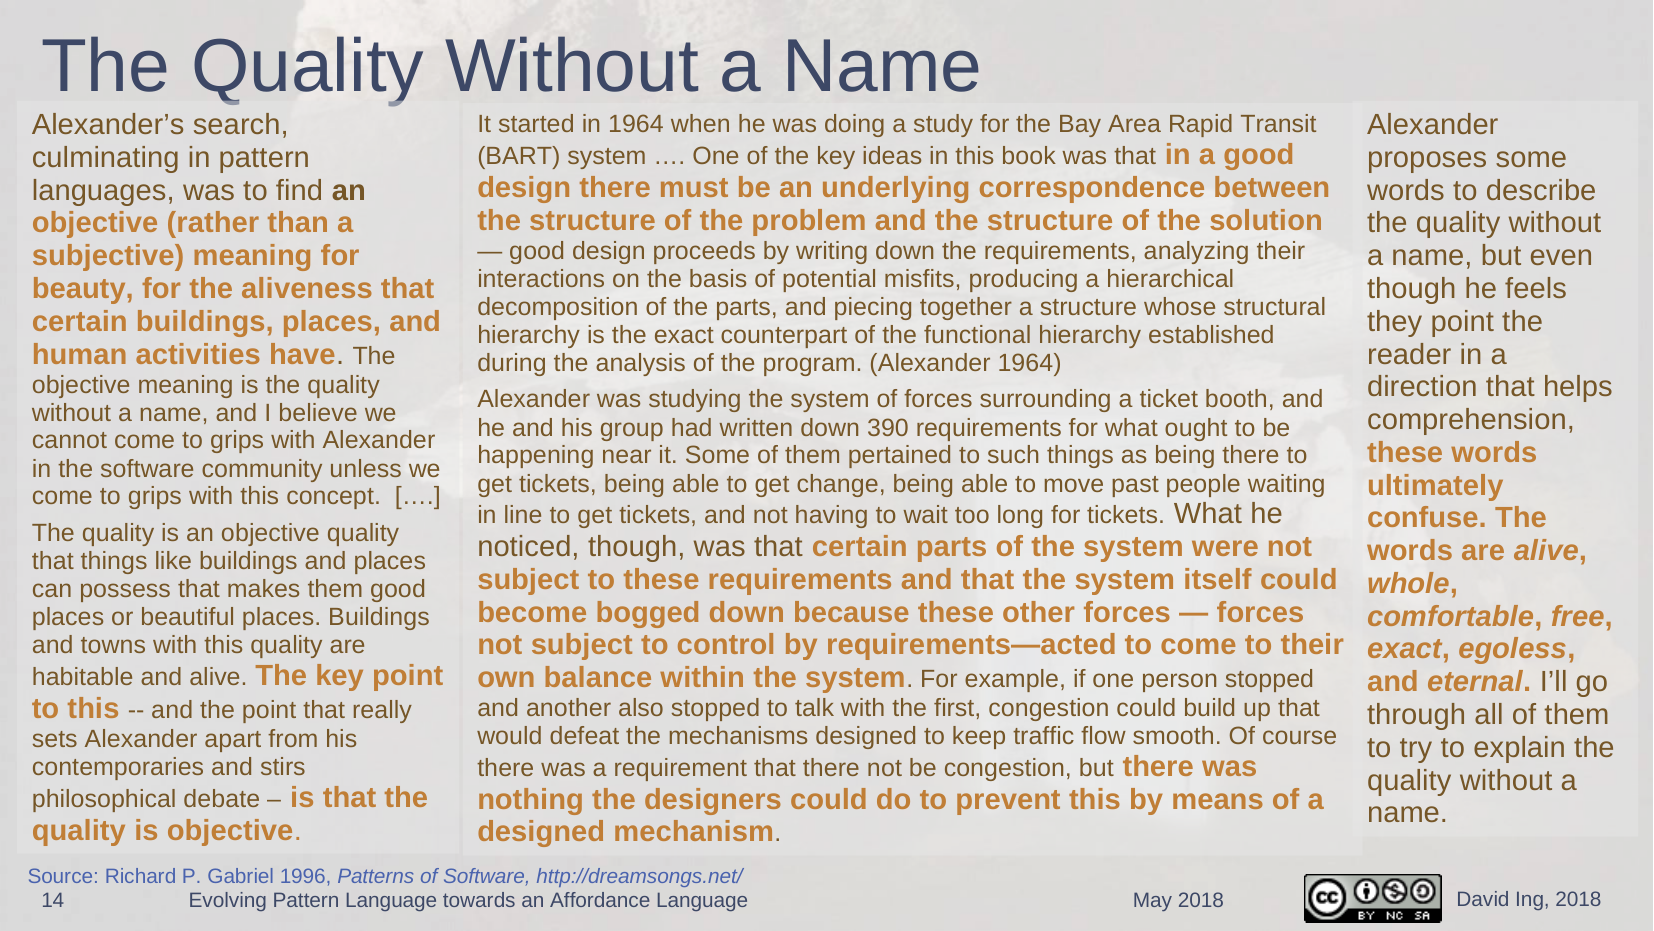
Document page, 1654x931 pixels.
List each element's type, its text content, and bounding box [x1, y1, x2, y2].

title The Quality Without a Name [41, 30, 1613, 190]
text_box Source: Richard P. Gabriel 1996, Patterns of Software, http://dreamsongs.net/ [12, 855, 1408, 917]
picture [1304, 874, 1442, 923]
text_box It started in 1964 when he was doing a study for the Bay Area Rapid Transit (BART) system …. One of the key ideas in this book was that in a good design there must be an underlying correspondence between the structure of the problem and the structure of the solution — good design proceeds by writing down the requirements, analyzing their interactions on the basis of potential misfits, producing a hierarchical decomposition of the parts, and piecing together a structure whose structural hierarchy is the exact counterpart of the functional hierarchy established during the analysis of the program. (Alexander 1964) Alexander was studying the system of forces surrounding a ticket booth, and he and his group had written down 390 requirements for what ought to be happening near it. Some of them pertained to such things as being there to get tickets, being able to get change, being able to move past people waiting in line to get tickets, and not having to wait too long for tickets. What he noticed, though, was that certain parts of the system were not subject to these requirements and that the system itself could become bogged down because these other forces — forces not subject to control by requirements—acted to come to their own balance within the system. For example, if one person stopped and another also stopped to talk with the first, congestion could build up that would defeat the mechanisms designed to keep traffic flow smooth. Of course there was a requirement that there not be congestion, but there was nothing the designers could do to prevent this by means of a designed mechanism. [462, 102, 1363, 856]
text_box Alexander’s search, culminating in pattern languages, was to find an objective (rather than a subjective) meaning for beauty, for the aliveness that certain buildings, places, and human activities have. The objective meaning is the quality without a name, and I believe we cannot come to grips with Alexander in the software community unless we come to grips with this concept. [….] The quality is an objective quality that things like buildings and places can possess that makes them good places or beautiful places. Buildings and towns with this quality are habitable and alive. The key point to this -- and the point that really sets Alexander apart from his contemporaries and stirs philosophical debate – is that the quality is objective. [17, 100, 460, 854]
text_box Alexander proposes some words to describe the quality without a name, but even though he feels they point the reader in a direction that helps comprehension, these words ultimately confuse. The words are alive, whole, comfortable, free, exact, egoless, and eternal. I’ll go through all of them to try to explain the quality without a name. [1352, 100, 1639, 837]
text_box 1967 Pattern Manual [0, 0, 1653, 931]
